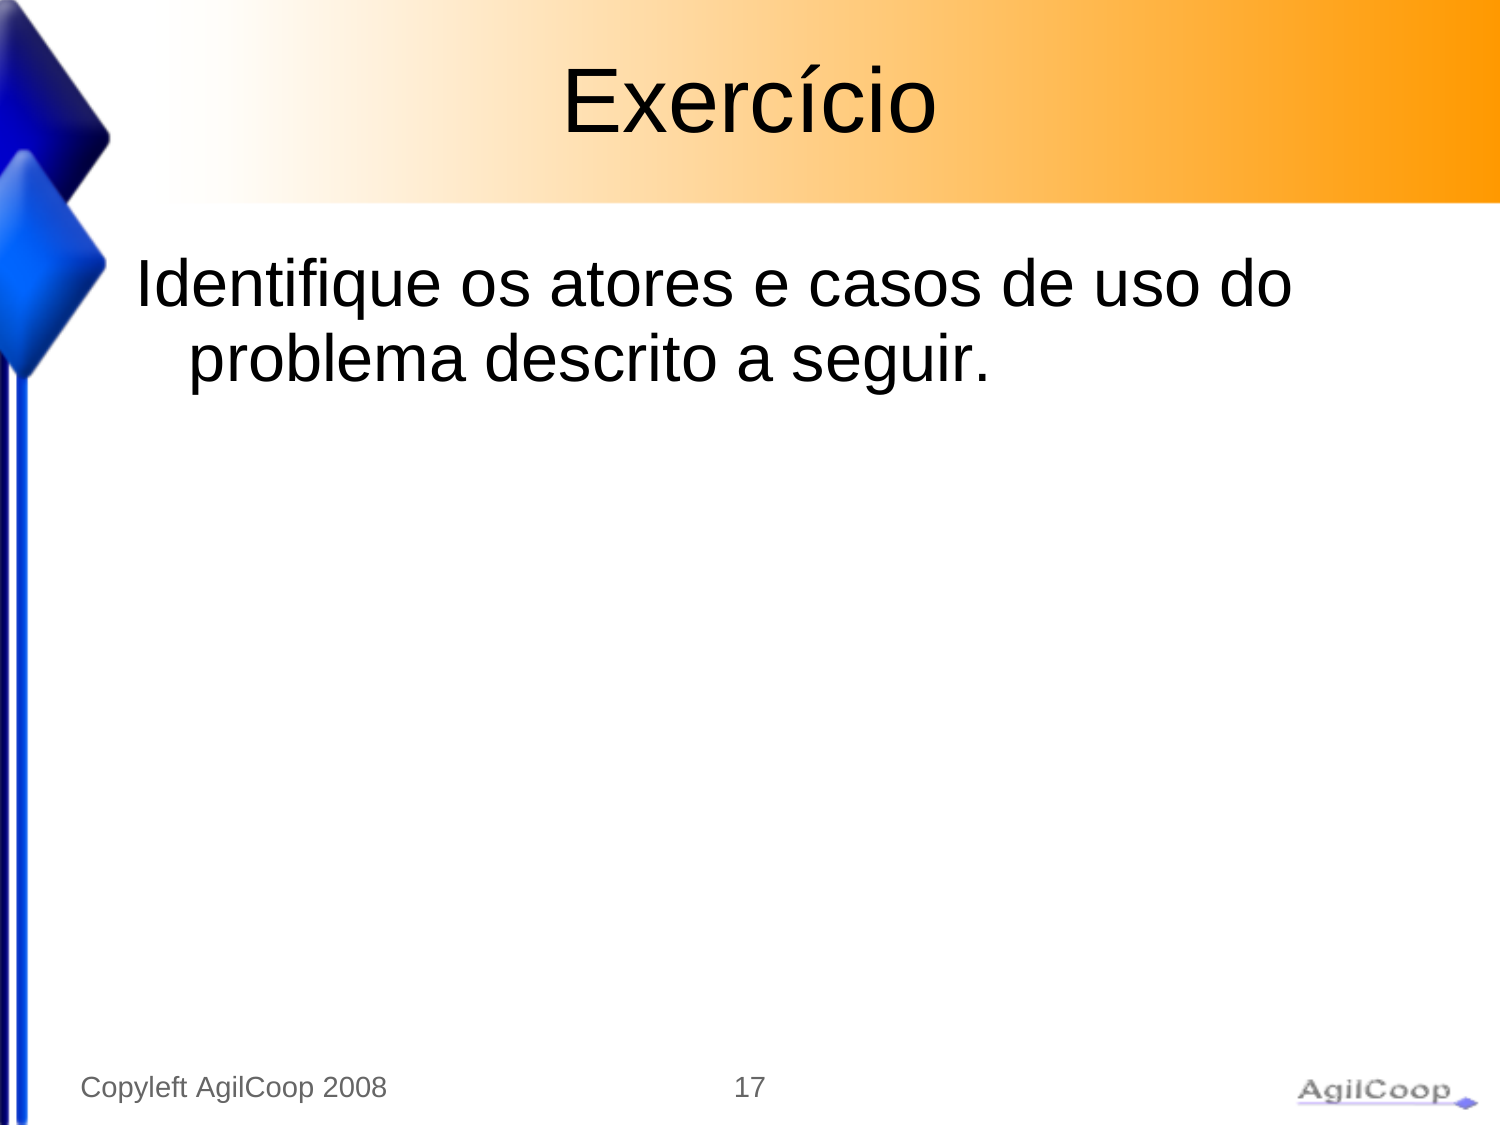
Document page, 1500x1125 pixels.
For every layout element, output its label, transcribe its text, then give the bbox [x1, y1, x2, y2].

list Identifique os atores e casos de uso do problema descrito a seguir. [118, 246, 1477, 1004]
title Exercício [75, 14, 1425, 188]
picture [0, 0, 1500, 1125]
